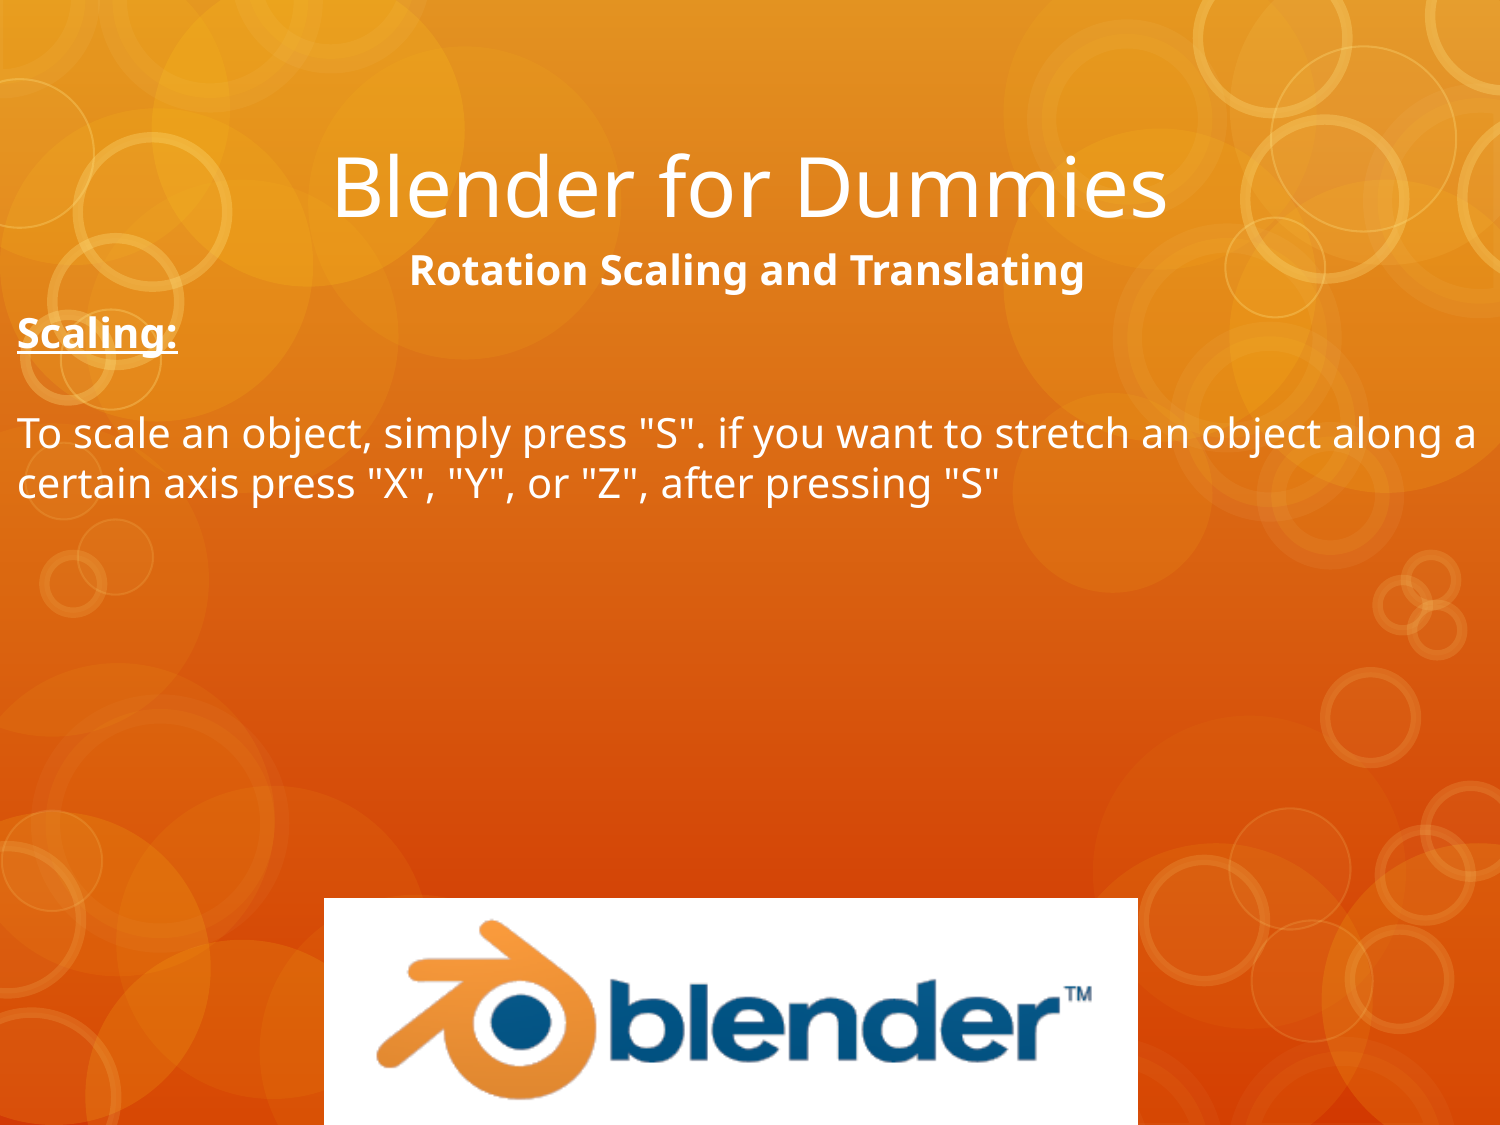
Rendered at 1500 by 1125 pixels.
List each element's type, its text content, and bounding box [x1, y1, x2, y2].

subtitle Rotation Scaling and Translating Scaling: To scale an object, simply press "S". if you want to stretch an object along a certain axis press "X", "Y", or "Z", after pressing "S" [1, 236, 1500, 899]
title Blender for Dummies [0, 0, 1500, 242]
picture [324, 898, 1138, 1125]
